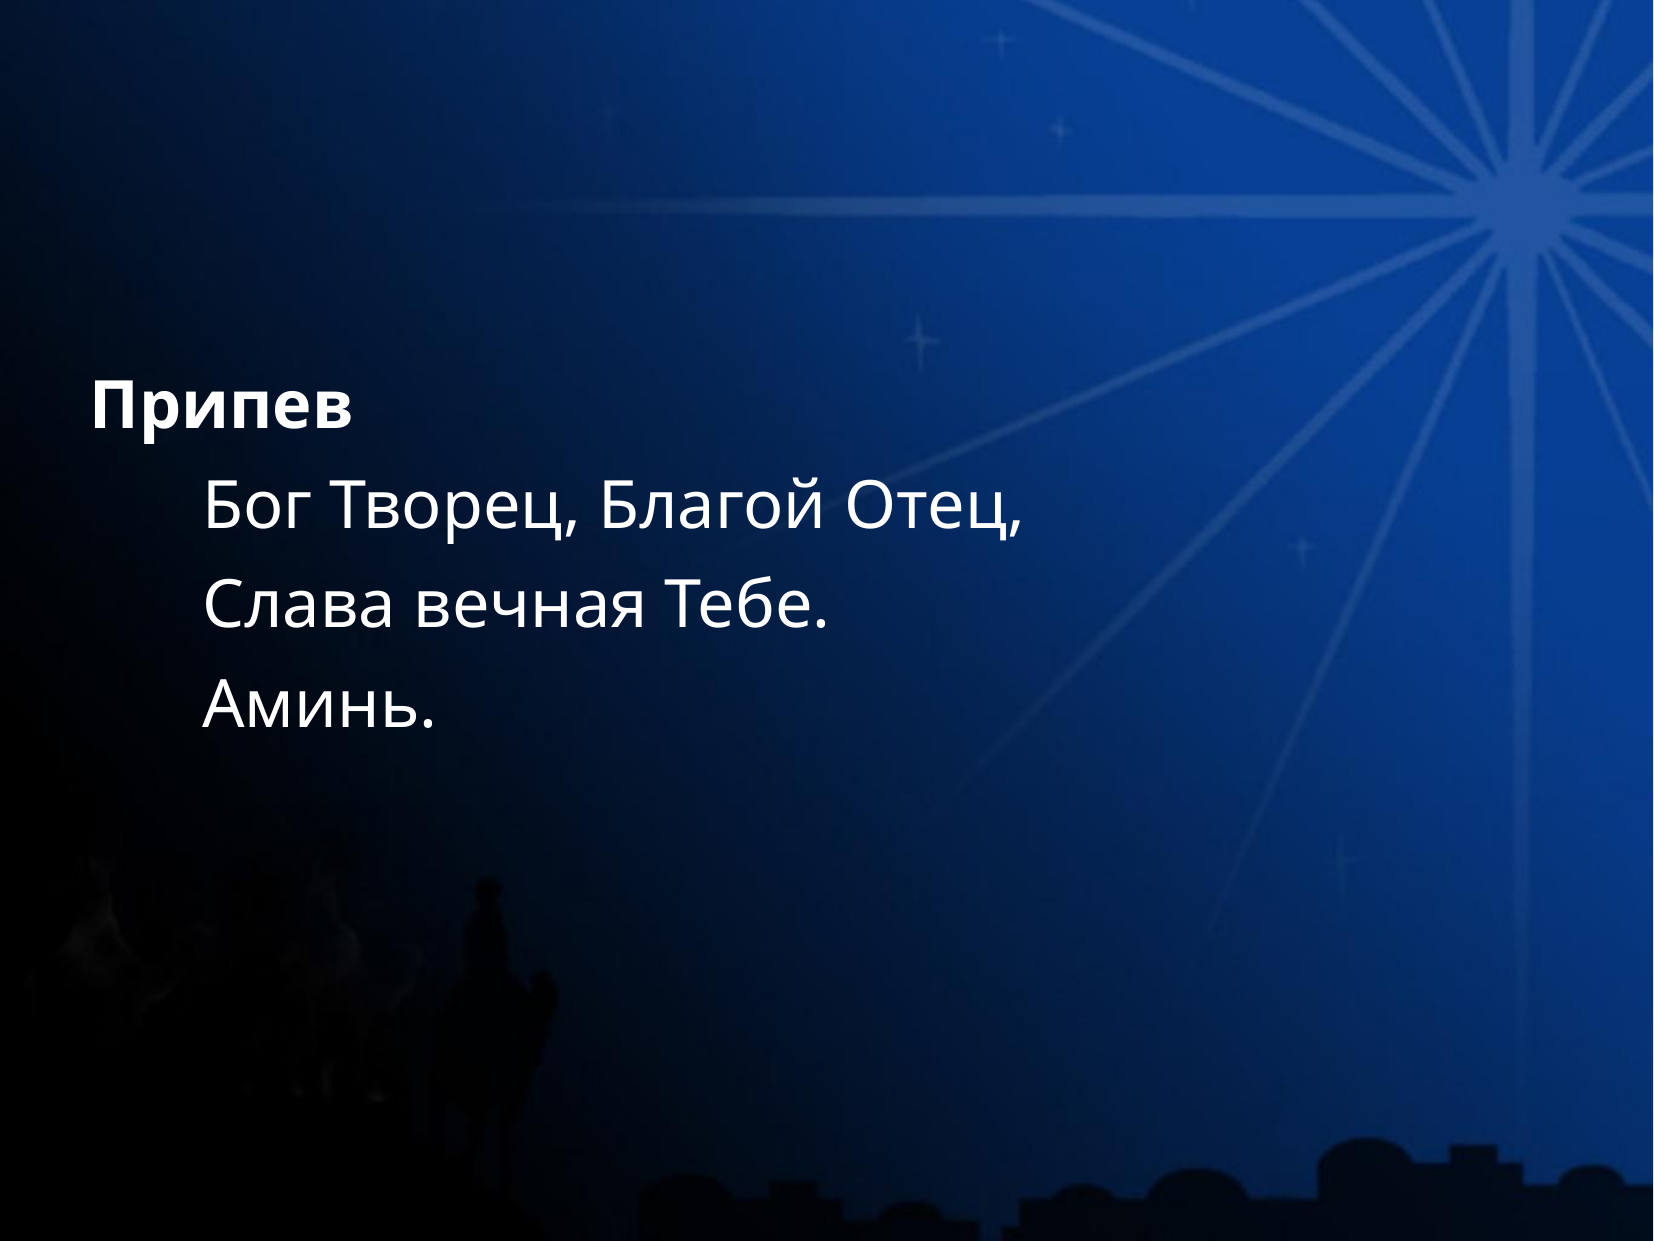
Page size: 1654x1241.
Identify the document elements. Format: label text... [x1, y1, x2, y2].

text_box Припев Бог Творец, Благой Отец, Слава вечная Тебе. Аминь. [75, 150, 1576, 1163]
picture [0, 0, 1654, 1241]
